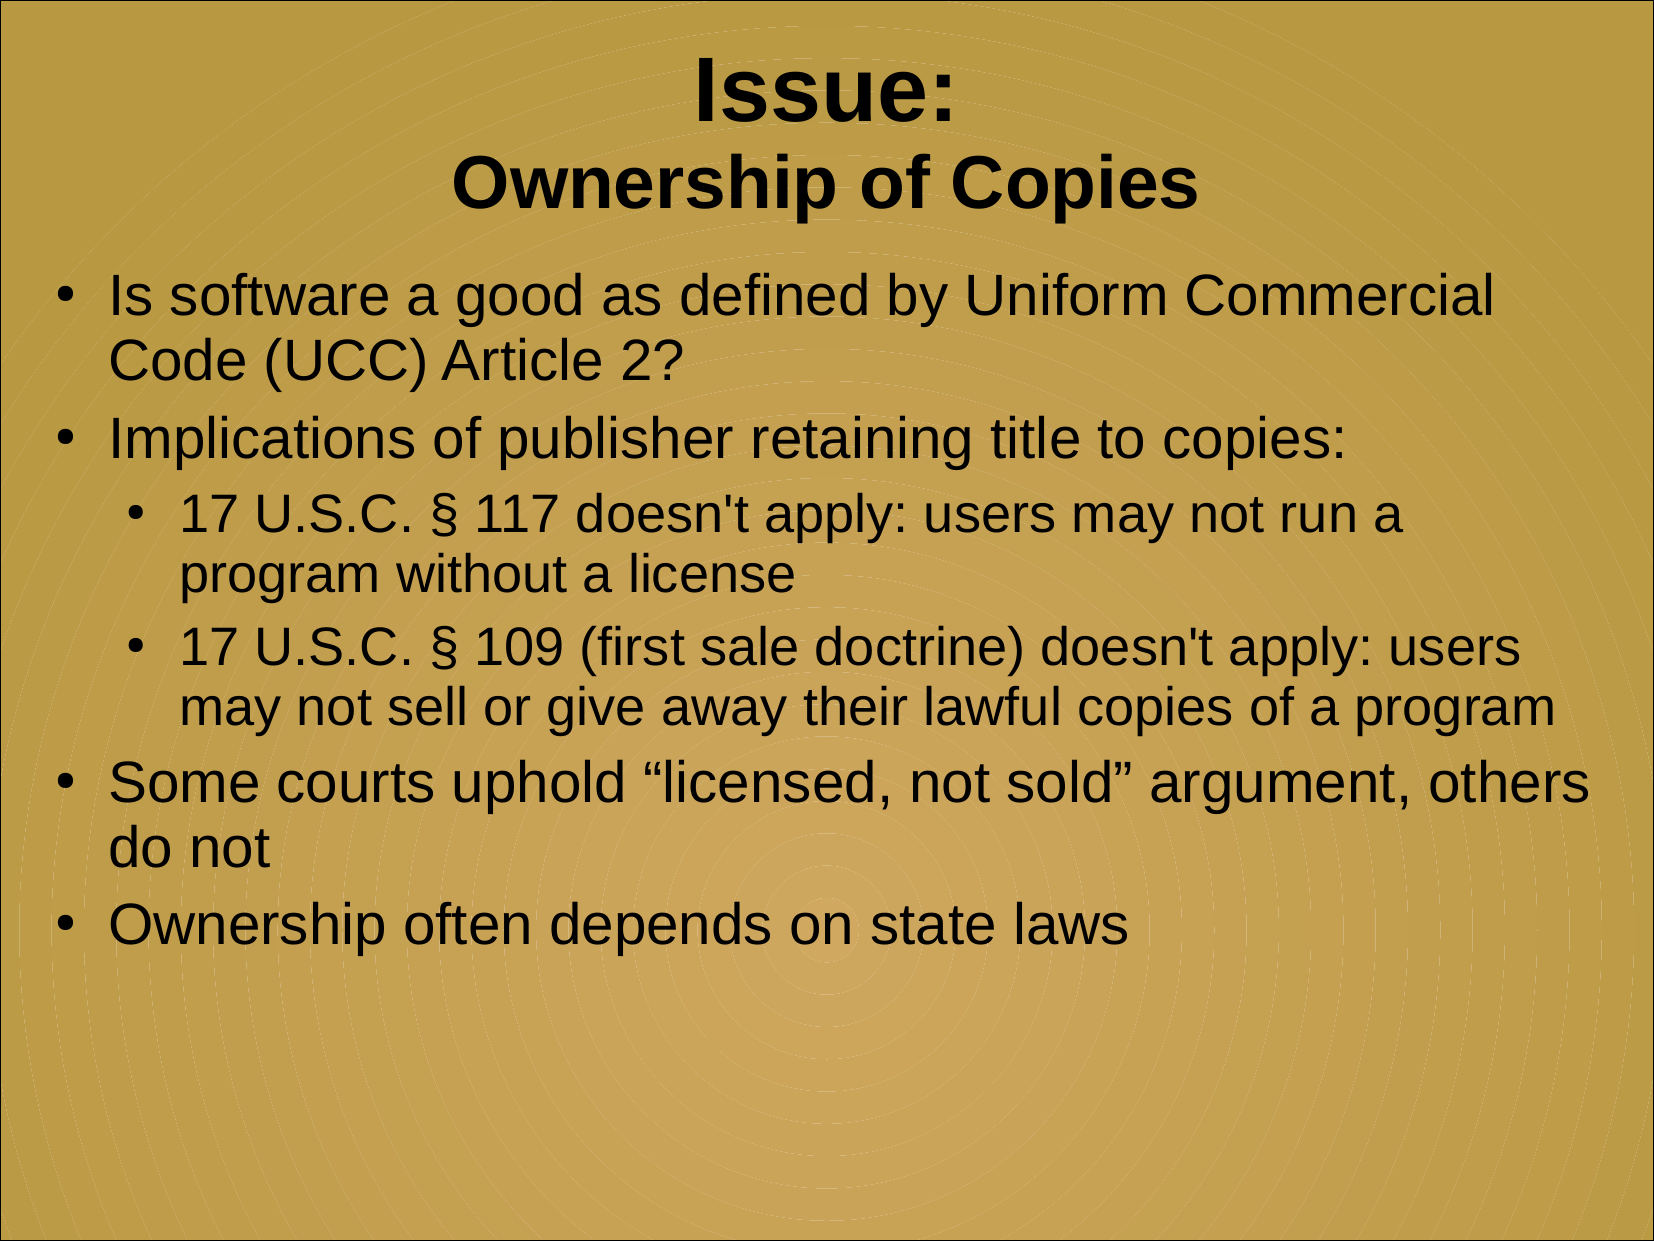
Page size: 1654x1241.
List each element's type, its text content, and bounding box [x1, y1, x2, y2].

list Is software a good as defined by Uniform Commercial Code (UCC) Article 2? Implications of publisher retaining title to copies: 17 U.S.C. § 117 doesn't apply: users may not run a program without a license 17 U.S.C. § 109 (first sale doctrine) doesn't apply: users may not sell or give away their lawful copies of a program Some courts uphold “licensed, not sold” argument, others do not Ownership often depends on state laws [37, 262, 1616, 1126]
title Issue: Ownership of Copies [82, 37, 1571, 226]
